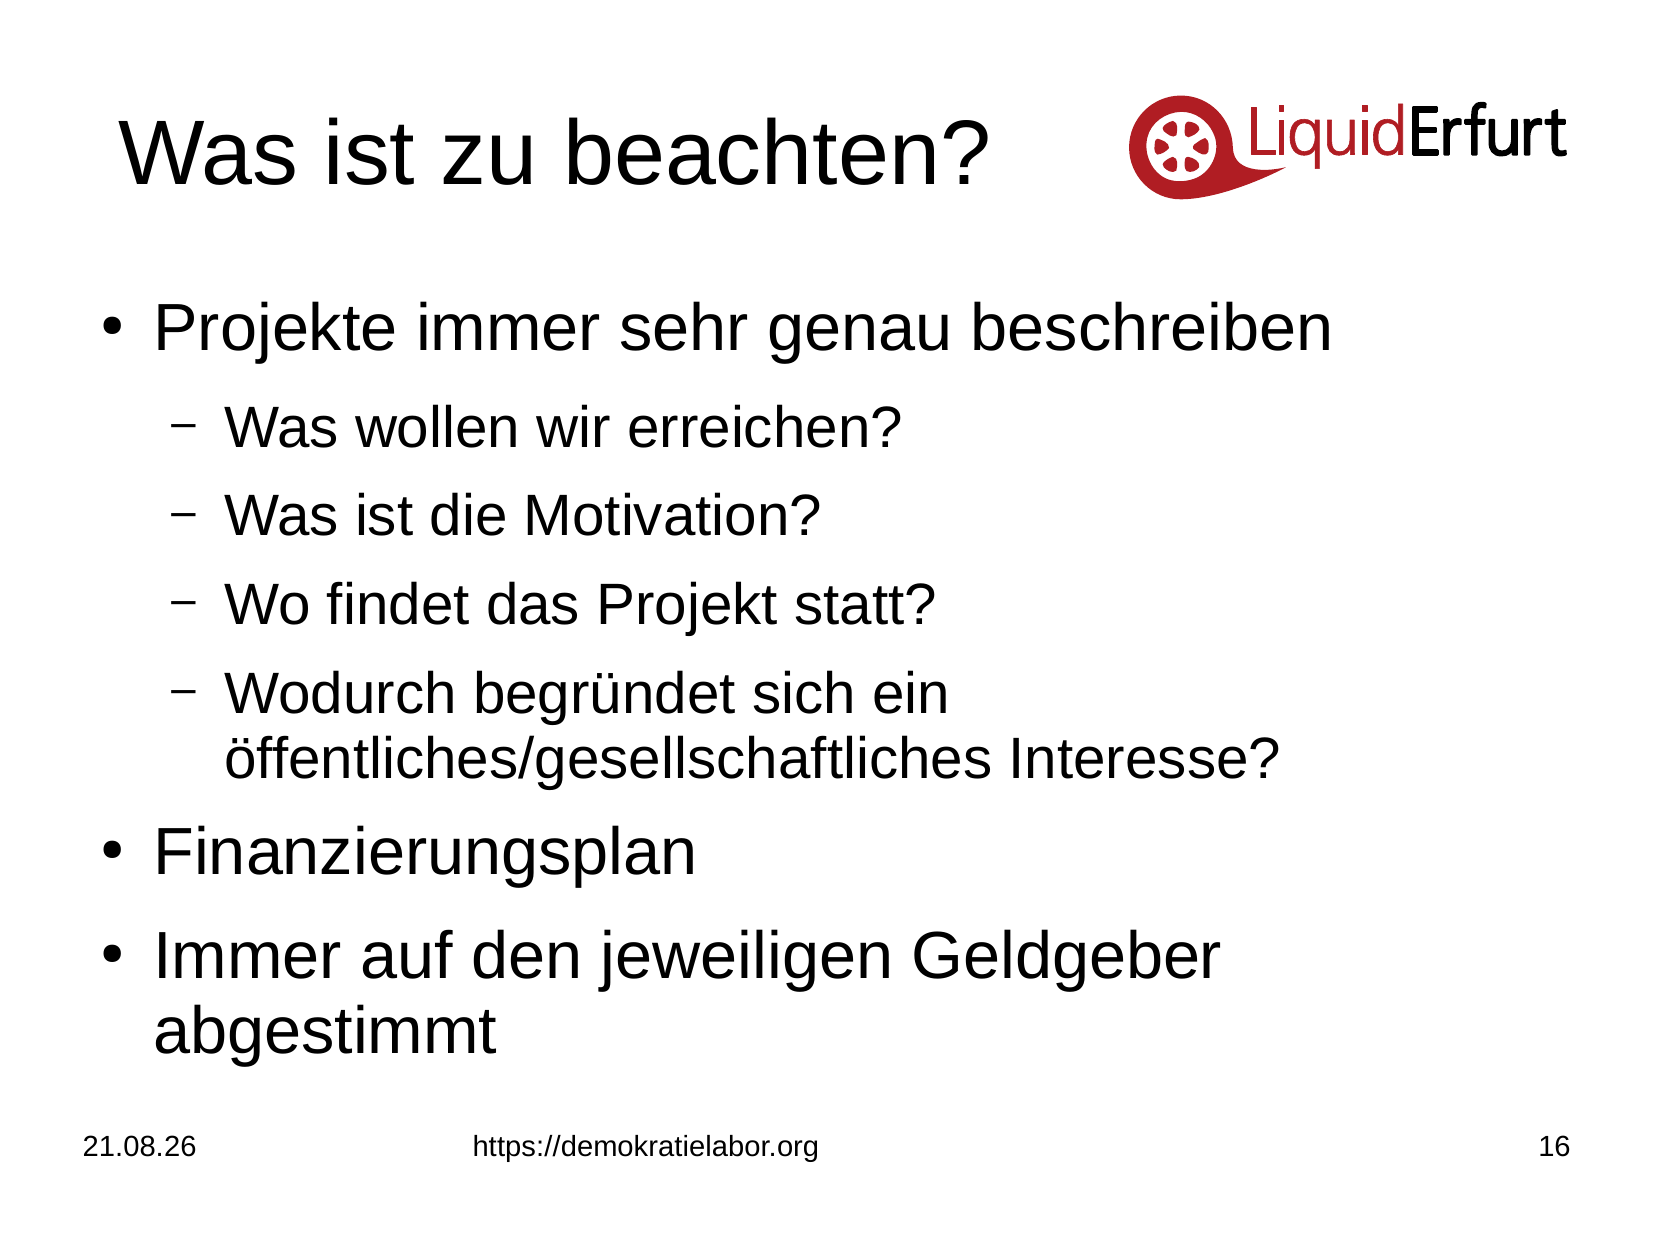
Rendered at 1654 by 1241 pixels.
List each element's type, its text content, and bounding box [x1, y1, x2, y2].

title Was ist zu beachten? [82, 49, 1571, 257]
list Projekte immer sehr genau beschreiben Was wollen wir erreichen? Was ist die Motivation? Wo findet das Projekt statt? Wodurch begründet sich ein öffentliches/gesellschaftliches Interesse? Finanzierungsplan Immer auf den jeweiligen Geldgeber abgestimmt [82, 290, 1571, 1067]
